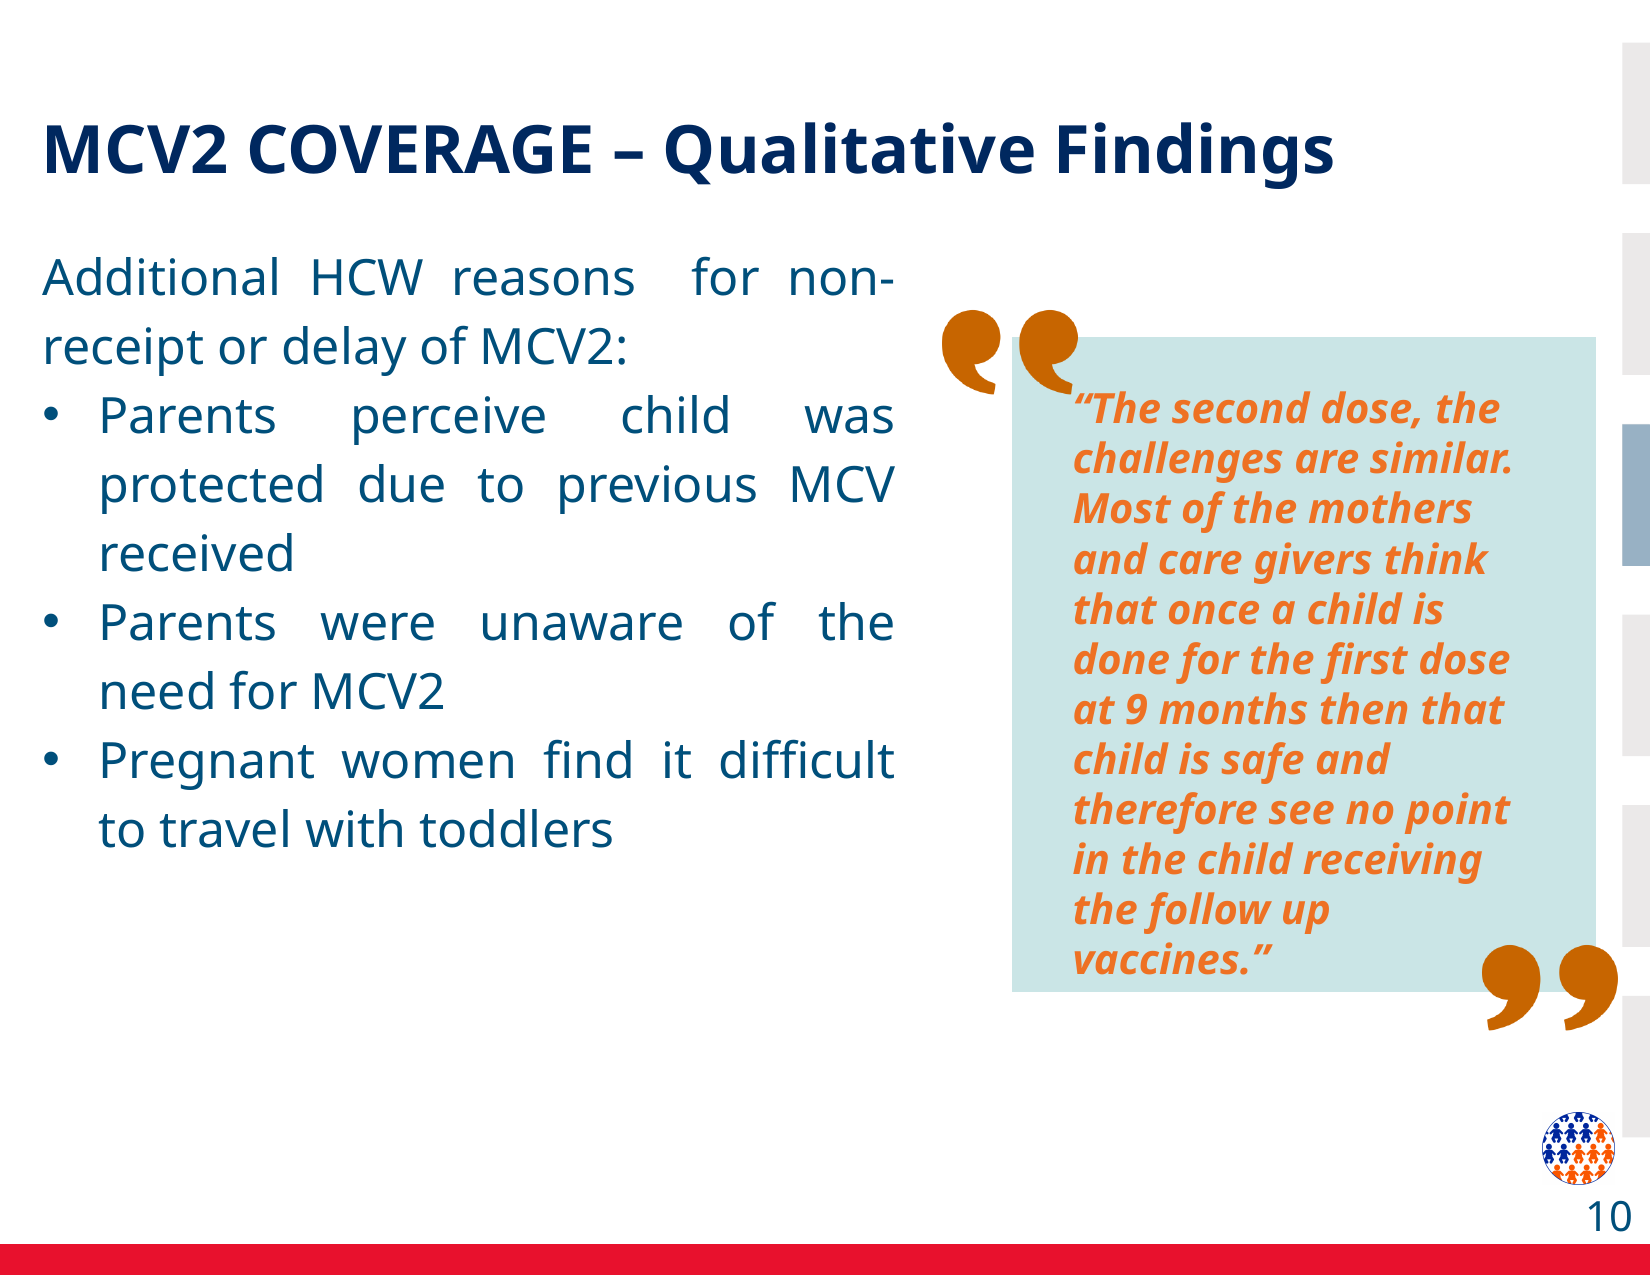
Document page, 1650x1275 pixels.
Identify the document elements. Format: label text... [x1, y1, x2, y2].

text_box “The second dose, the challenges are similar. Most of the mothers and care givers think that once a child is done for the first dose at 9 months then that child is safe and therefore see no point in the child receiving the follow up vaccines.” [1057, 374, 1550, 991]
picture [934, 277, 1085, 428]
text_box [1085, 334, 1598, 912]
text_box [1009, 428, 1474, 994]
title MCV2 COVERAGE – Qualitative Findings [24, 53, 1375, 241]
picture [1474, 912, 1625, 1063]
text_box <number> [1265, 1181, 1650, 1250]
picture [1542, 1112, 1615, 1185]
list Additional HCW reasons for non-receipt or delay of MCV2: Parents perceive child was protected due to previous MCV received Parents were unaware of the need for MCV2 Pregnant women find it difficult to travel with toddlers [25, 228, 913, 1039]
